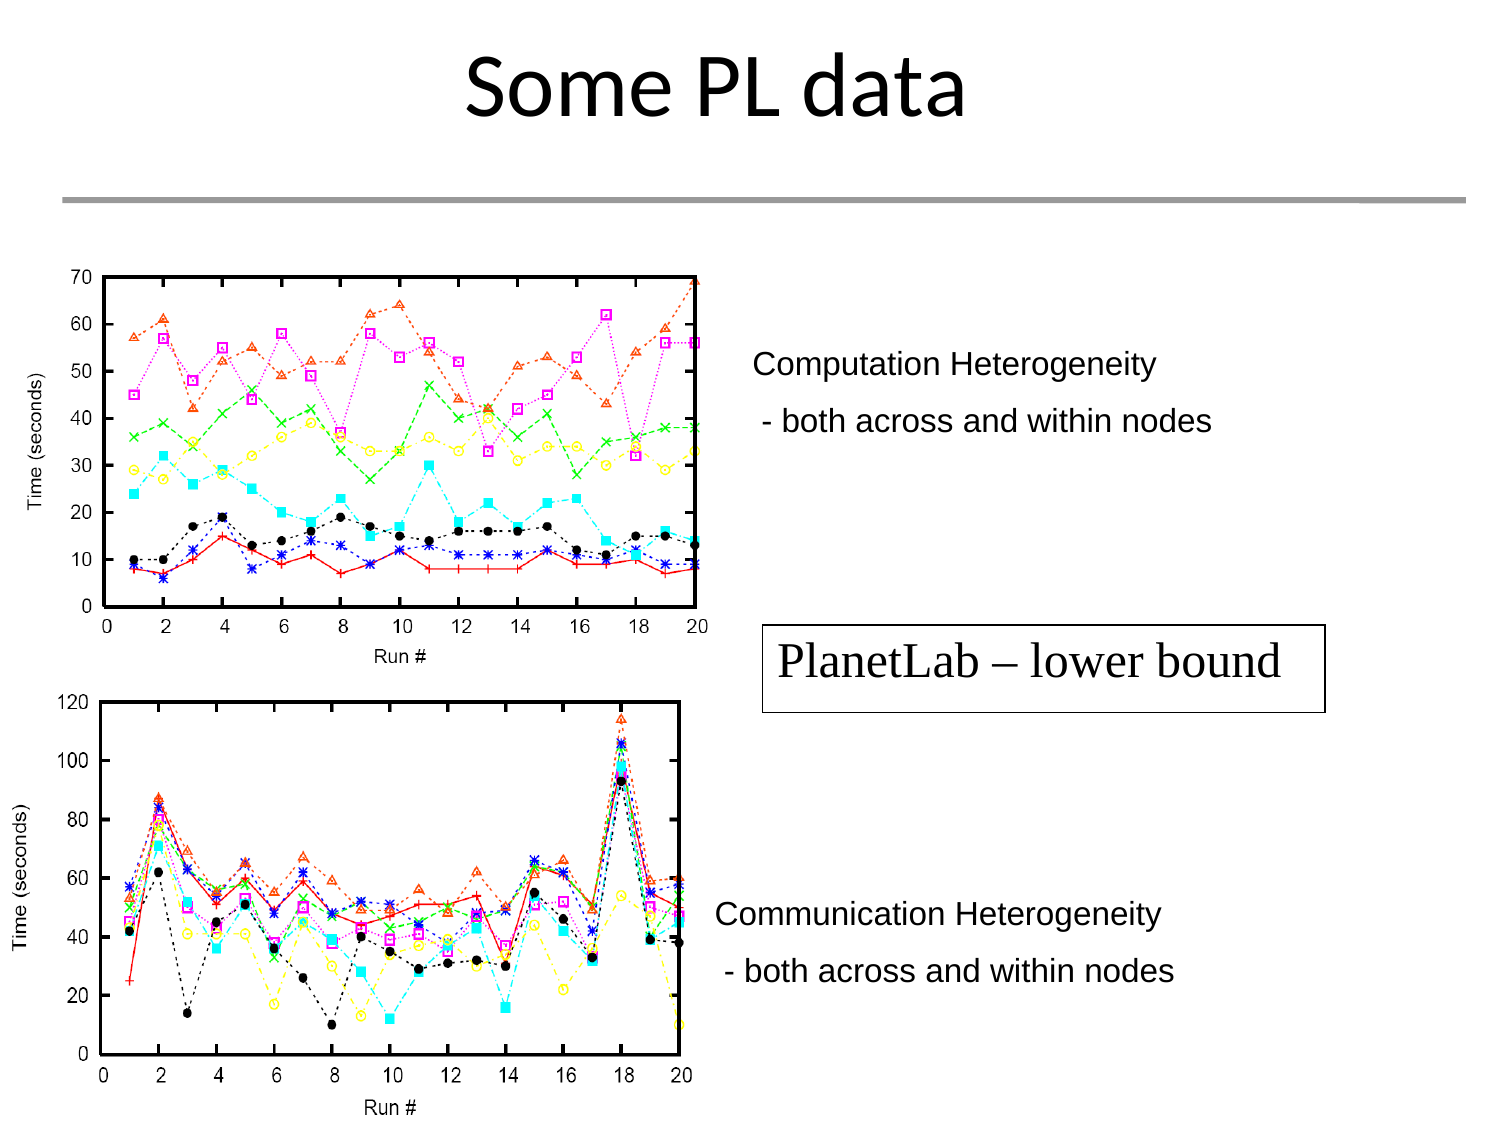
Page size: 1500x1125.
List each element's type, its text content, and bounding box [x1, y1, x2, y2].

text_box Computation Heterogeneity - both across and within nodes [737, 337, 1276, 448]
picture [0, 249, 713, 1125]
text_box Communication Heterogeneity - both across and within nodes [700, 887, 1288, 1056]
title Some PL data [0, 0, 1351, 188]
text_box PlanetLab – lower bound [763, 626, 1297, 696]
